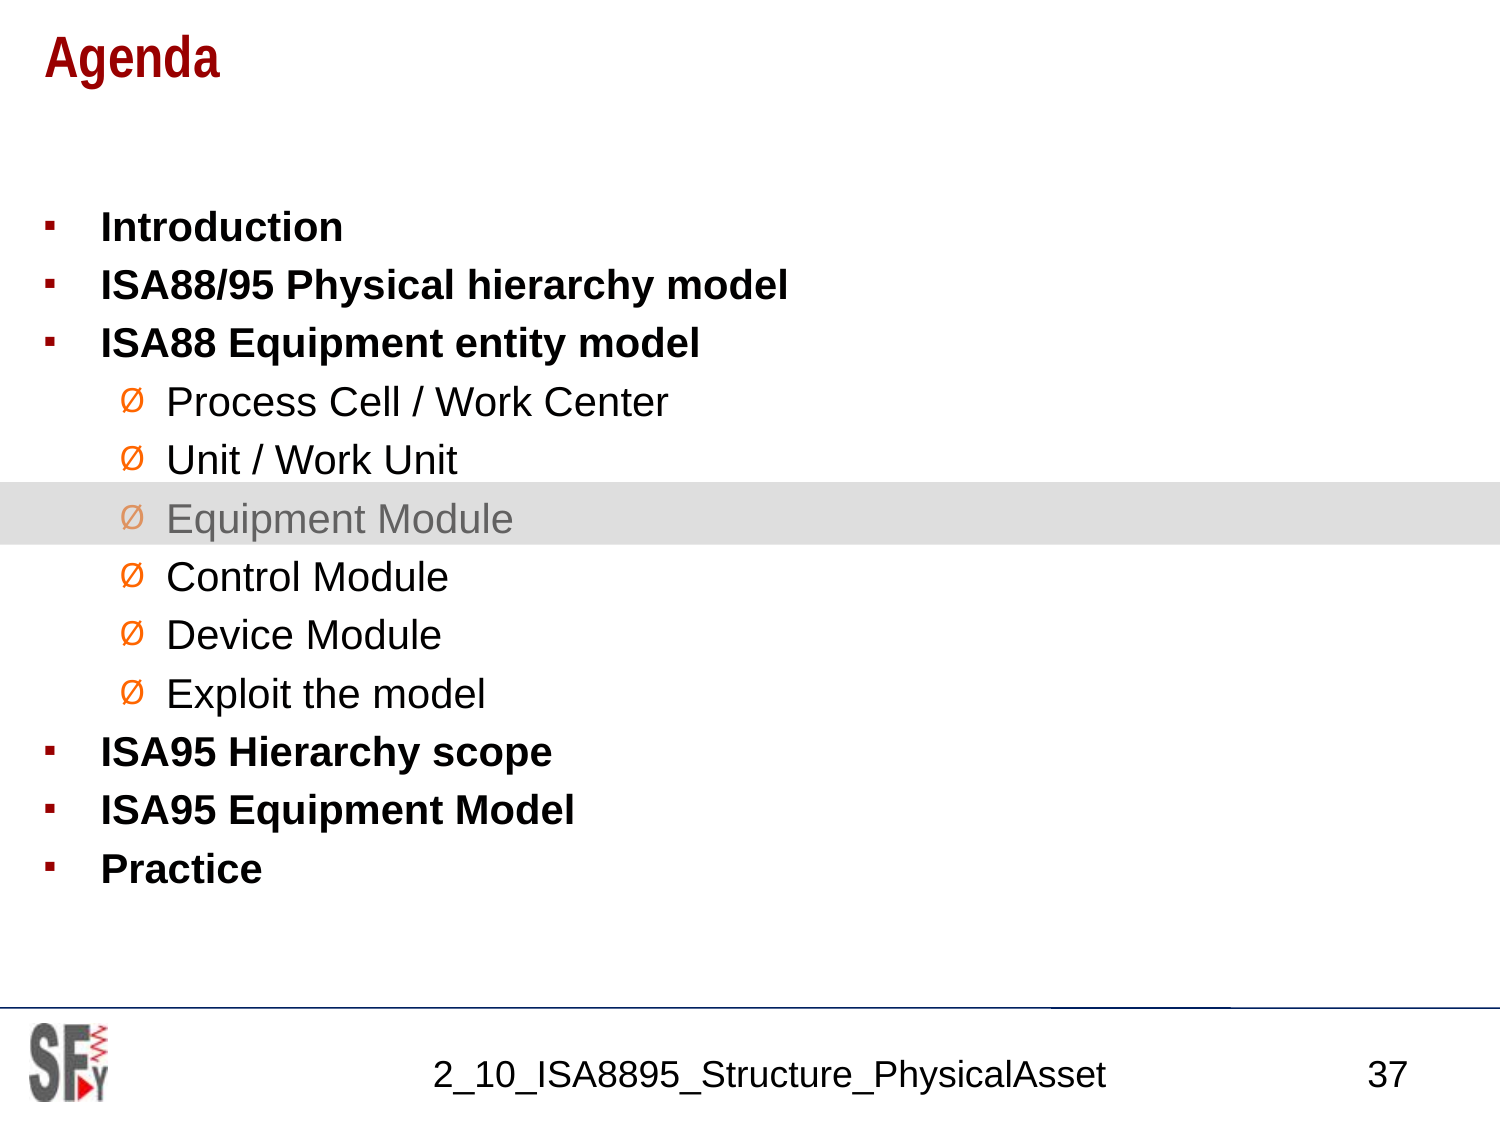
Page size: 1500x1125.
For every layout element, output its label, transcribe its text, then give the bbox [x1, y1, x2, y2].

list Introduction ISA88/95 Physical hierarchy model ISA88 Equipment entity model Process Cell / Work Center Unit / Work Unit Equipment Module Control Module Device Module Exploit the model ISA95 Hierarchy scope ISA95 Equipment Model Practice [29, 545, 1471, 988]
list Introduction ISA88/95 Physical hierarchy model ISA88 Equipment entity model Process Cell / Work Center Unit / Work Unit Equipment Module Control Module Device Module Exploit the model ISA95 Hierarchy scope ISA95 Equipment Model Practice [29, 184, 1471, 482]
slide_number <numéro> [1352, 1034, 1490, 1103]
footer 2_10_ISA8895_Structure_PhysicalAsset [417, 1034, 1352, 1103]
title Agenda [29, 12, 1471, 138]
text_box [0, 482, 1500, 545]
picture [29, 1023, 108, 1102]
